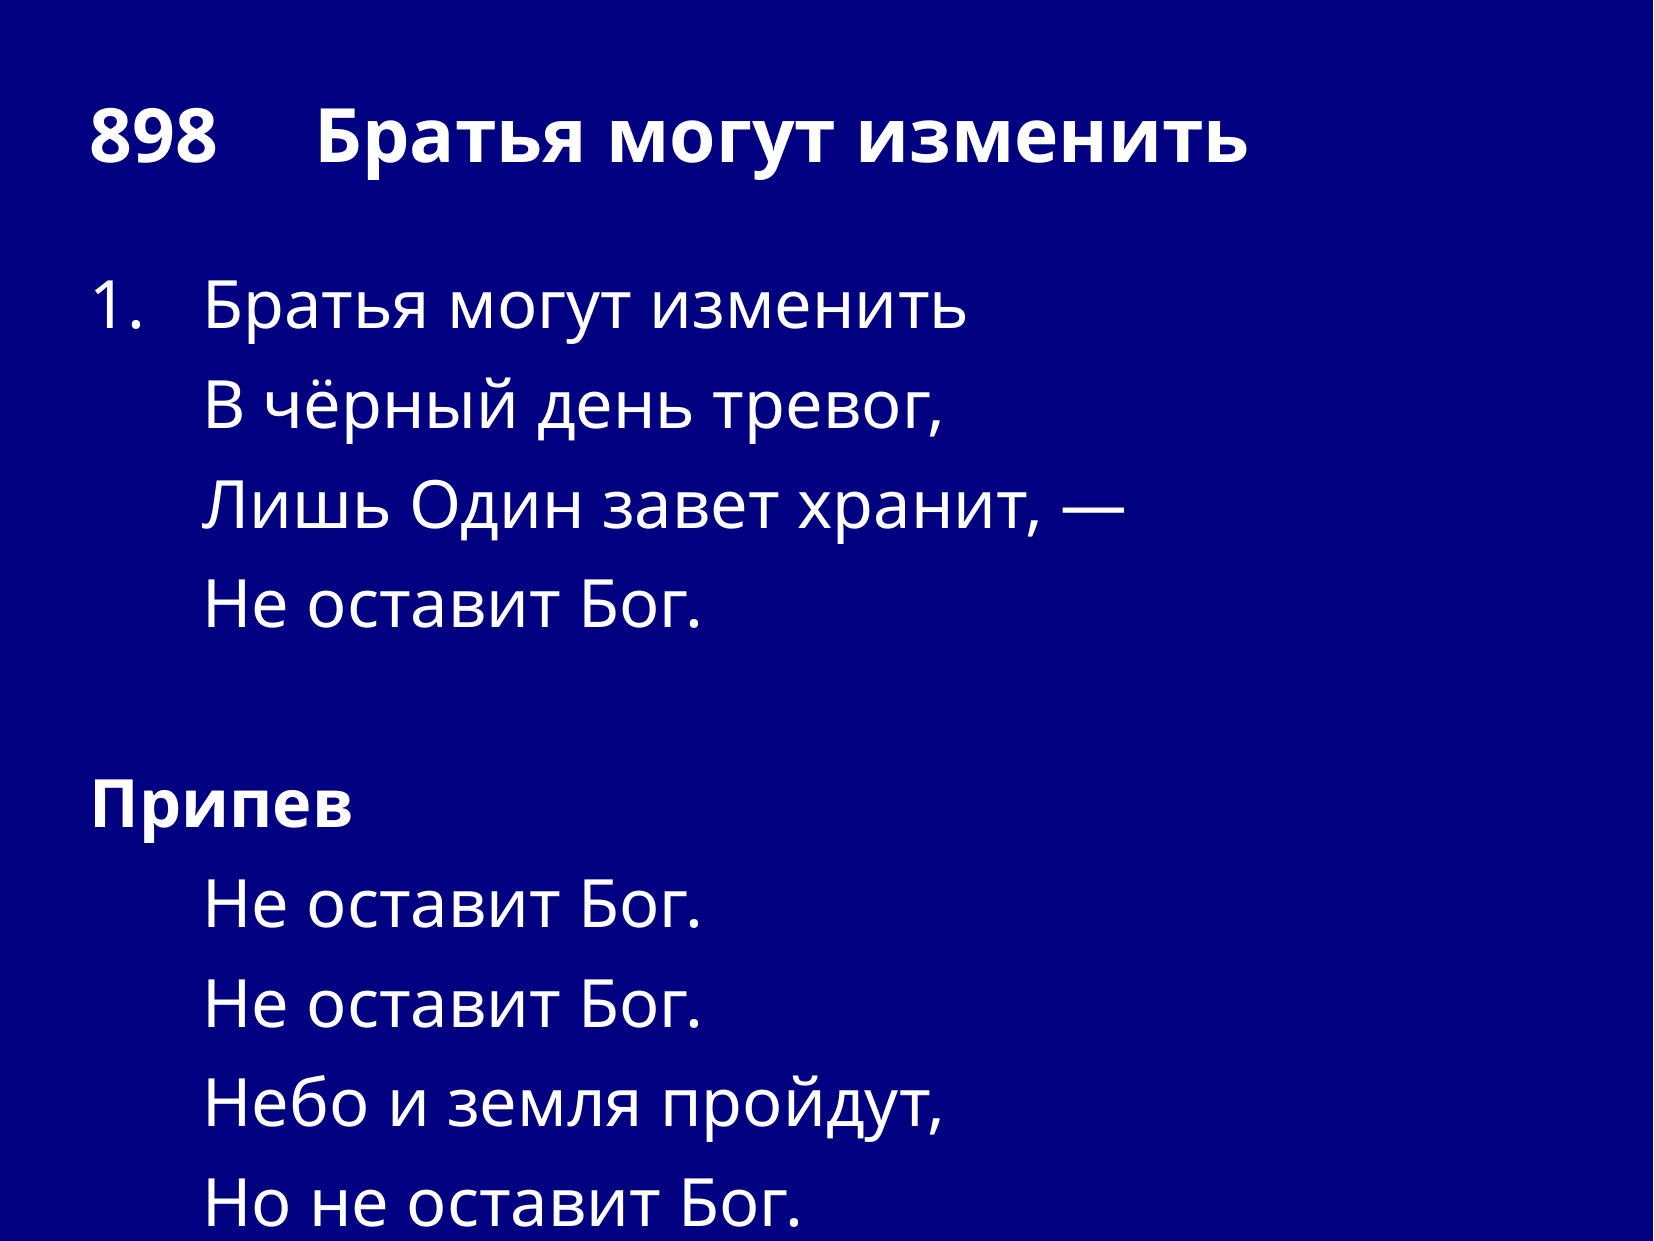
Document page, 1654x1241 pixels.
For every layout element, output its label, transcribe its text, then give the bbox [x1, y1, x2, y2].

text_box 1. Братья могут изменить В чёрный день тревог, Лишь Один завет хранит, — Не оставит Бог. Припев Не оставит Бог. Не оставит Бог. Небо и земля пройдут, Но не оставит Бог. [75, 188, 1576, 1163]
text_box 898 Братья могут изменить [75, 75, 1576, 188]
